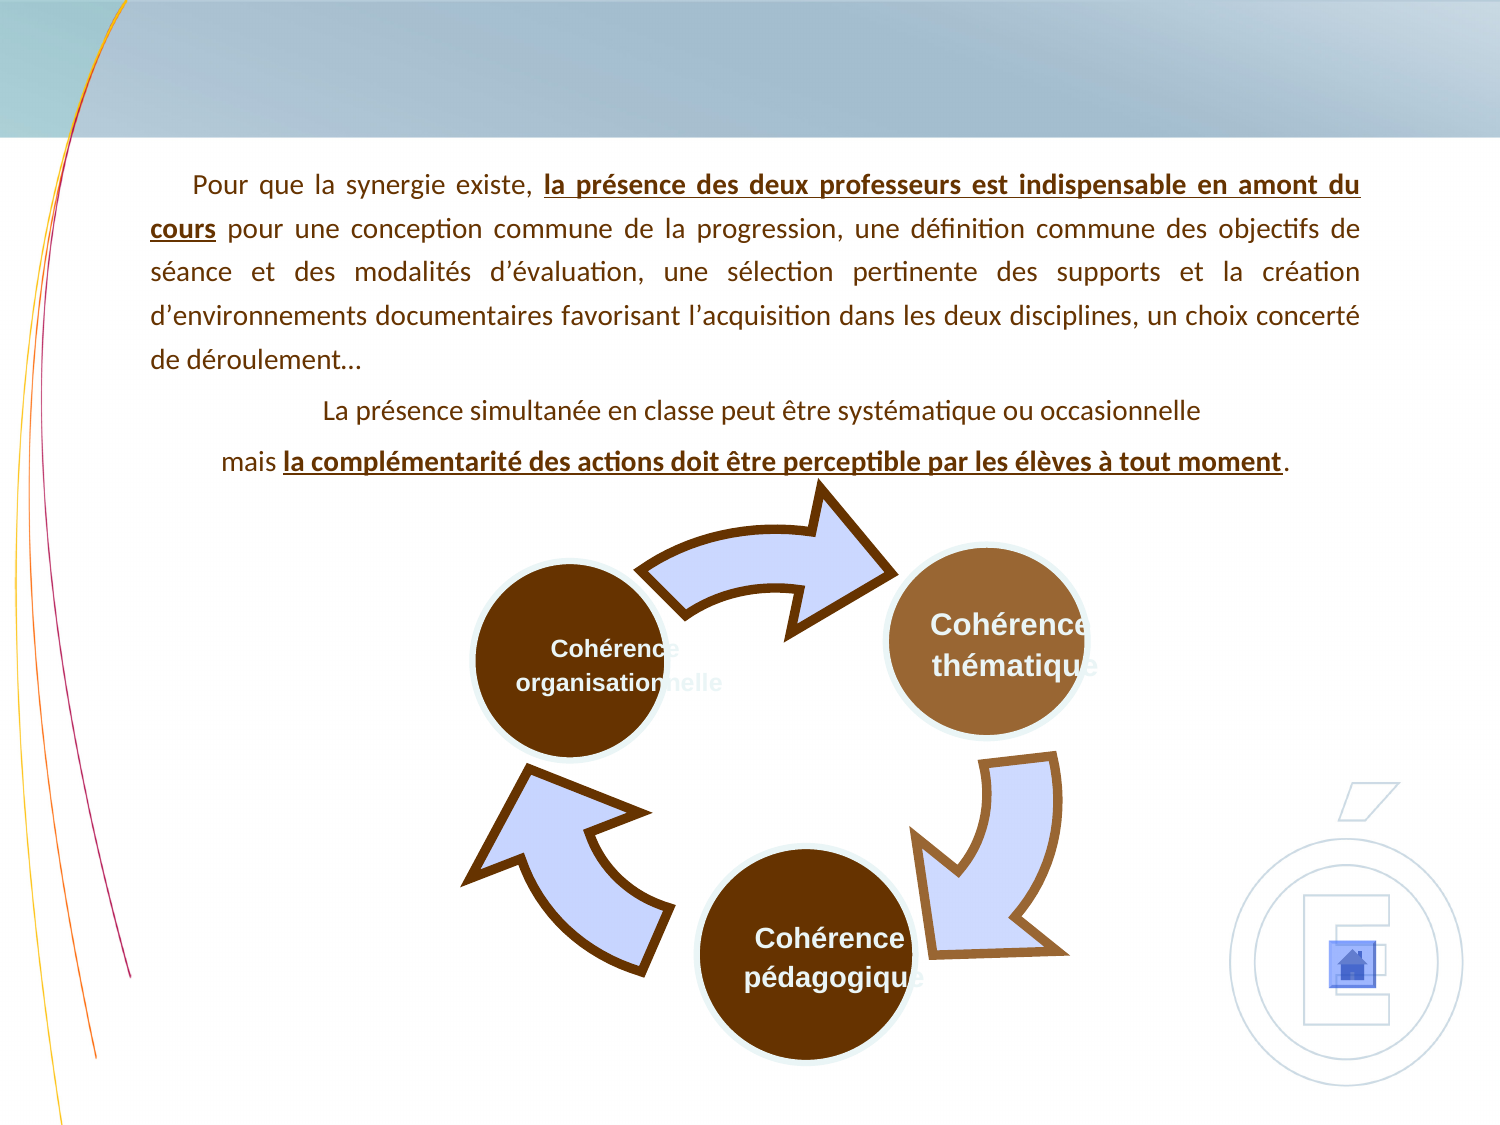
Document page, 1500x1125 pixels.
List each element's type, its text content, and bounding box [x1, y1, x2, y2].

text_box [1329, 940, 1377, 989]
text_box [640, 488, 892, 634]
list Pour que la synergie existe, la présence des deux professeurs est indispensable en amont du cours pour une conception commune de la progression, une définition commune des objectifs de séance et des modalités d’évaluation, une sélection pertinente des supports et la création d’environnements documentaires favorisant l’acquisition dans les deux disciplines, un choix concerté de déroulement… La présence simultanée en classe peut être systématique ou occasionnelle mais la complémentarité des actions doit être perceptible par les élèves à tout moment. [135, 148, 1377, 485]
text_box Cohérence thématique [885, 544, 1088, 739]
text_box [915, 755, 1058, 956]
text_box [470, 768, 670, 972]
text_box Cohérence pédagogique [696, 846, 916, 1063]
text_box Cohérence organisationnelle [472, 561, 668, 761]
picture [0, 0, 1500, 1125]
